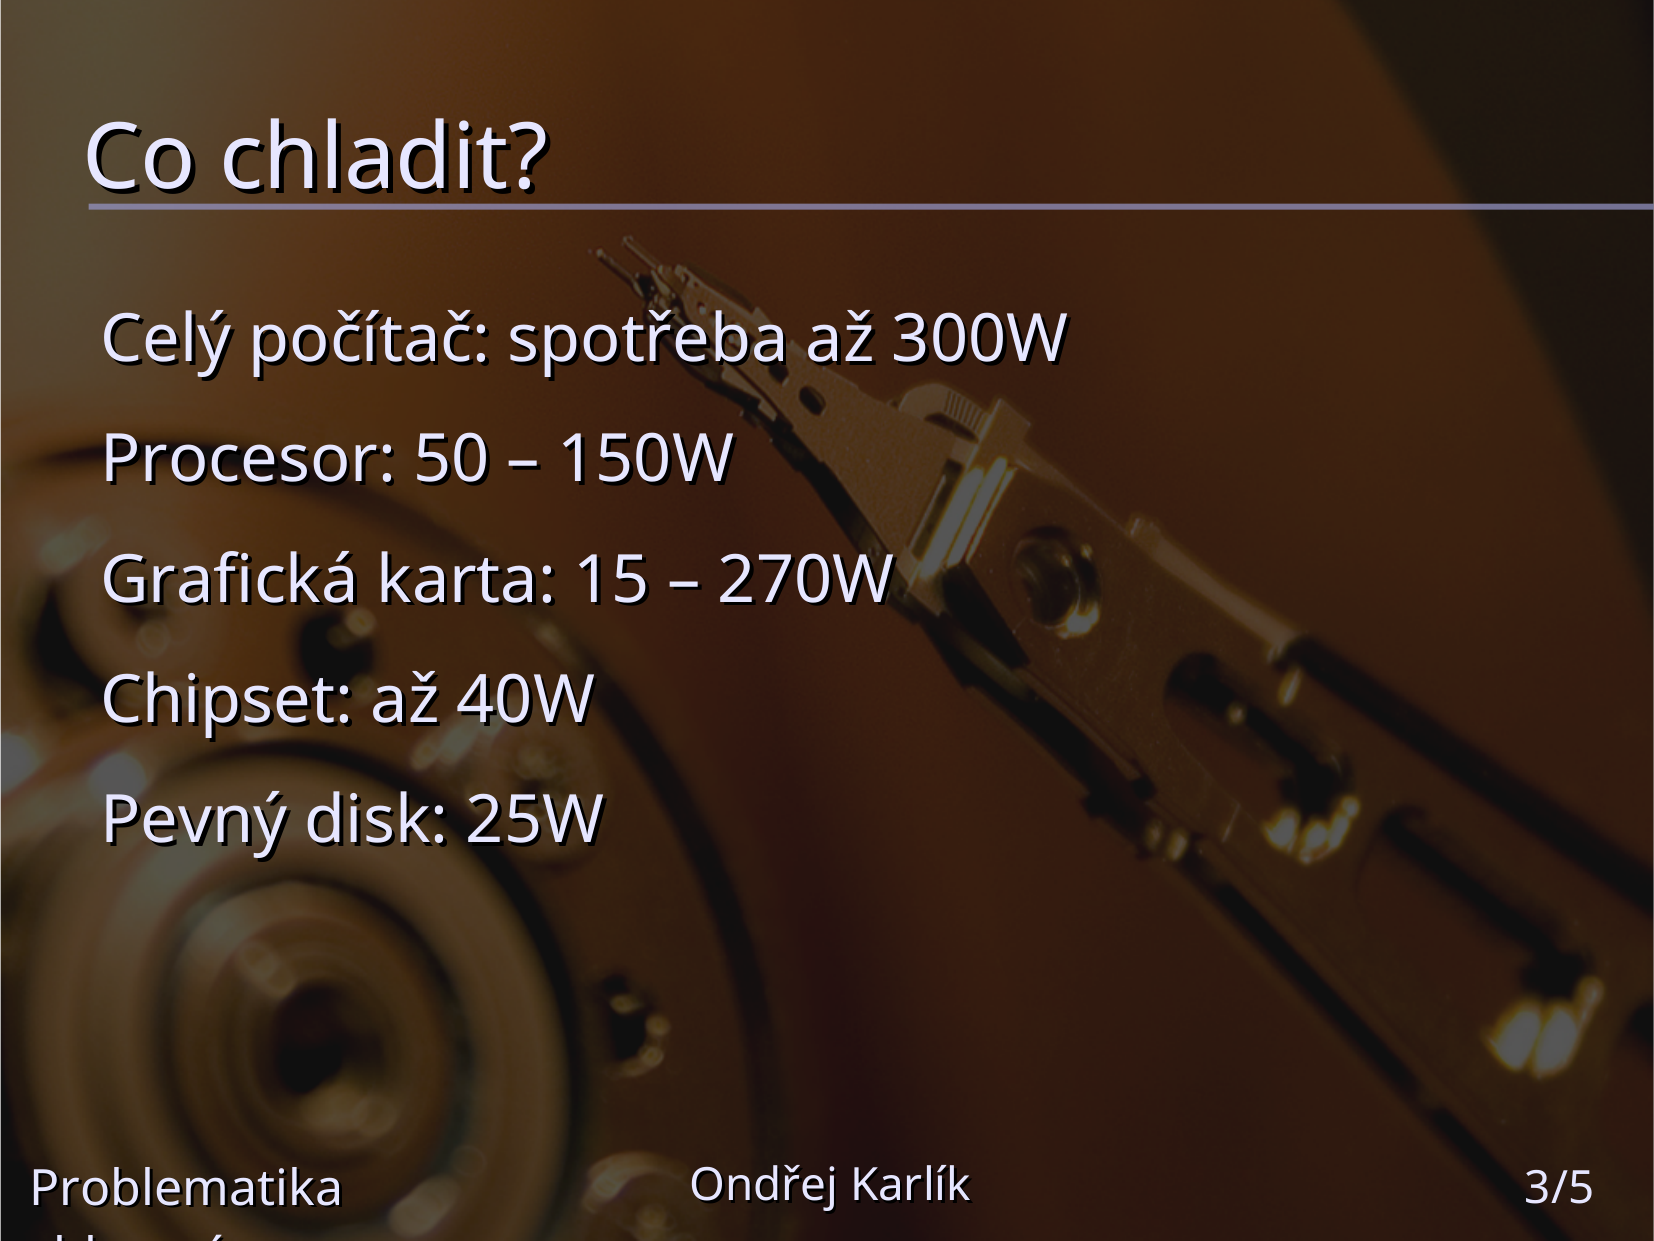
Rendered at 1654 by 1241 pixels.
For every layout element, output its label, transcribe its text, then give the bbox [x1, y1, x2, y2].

title Co chladit? [82, 49, 1571, 257]
picture [0, 0, 1654, 1241]
list Celý počítač: spotřeba až 300W Procesor: 50 – 150W Grafická karta: 15 – 270W Chipset: až 40W Pevný disk: 25W [82, 290, 1571, 1094]
